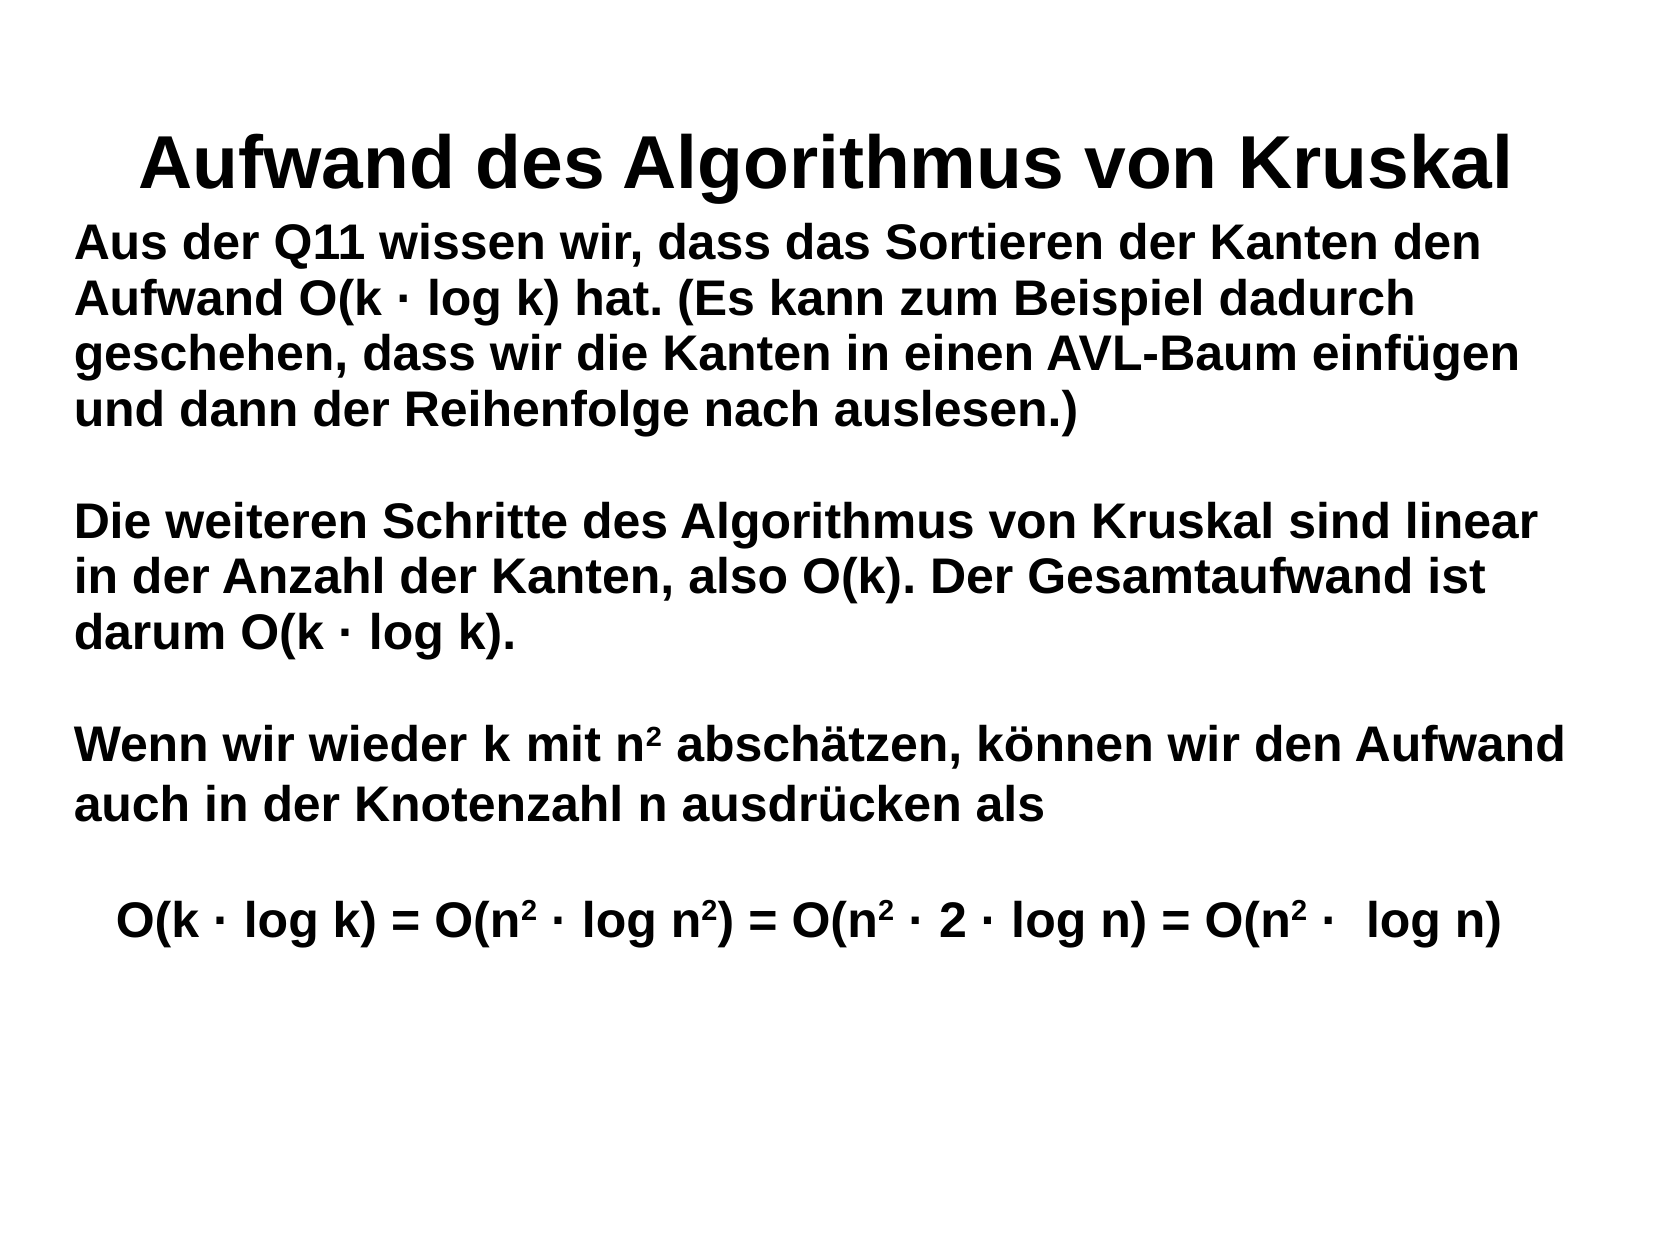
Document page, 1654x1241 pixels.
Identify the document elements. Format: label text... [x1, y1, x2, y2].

text_box Aus der Q11 wissen wir, dass das Sortieren der Kanten den Aufwand O(k · log k) hat. (Es kann zum Beispiel dadurch geschehen, dass wir die Kanten in einen AVL-Baum einfügen und dann der Reihenfolge nach auslesen.) Die weiteren Schritte des Algorithmus von Kruskal sind linear in der Anzahl der Kanten, also O(k). Der Gesamtaufwand ist darum O(k · log k). Wenn wir wieder k mit n2 abschätzen, können wir den Aufwand auch in der Knotenzahl n ausdrücken als O(k · log k) = O(n2 · log n2) = O(n2 · 2 · log n) = O(n2 · log n) [59, 206, 1595, 973]
title Aufwand des Algorithmus von Kruskal [88, 88, 1565, 206]
